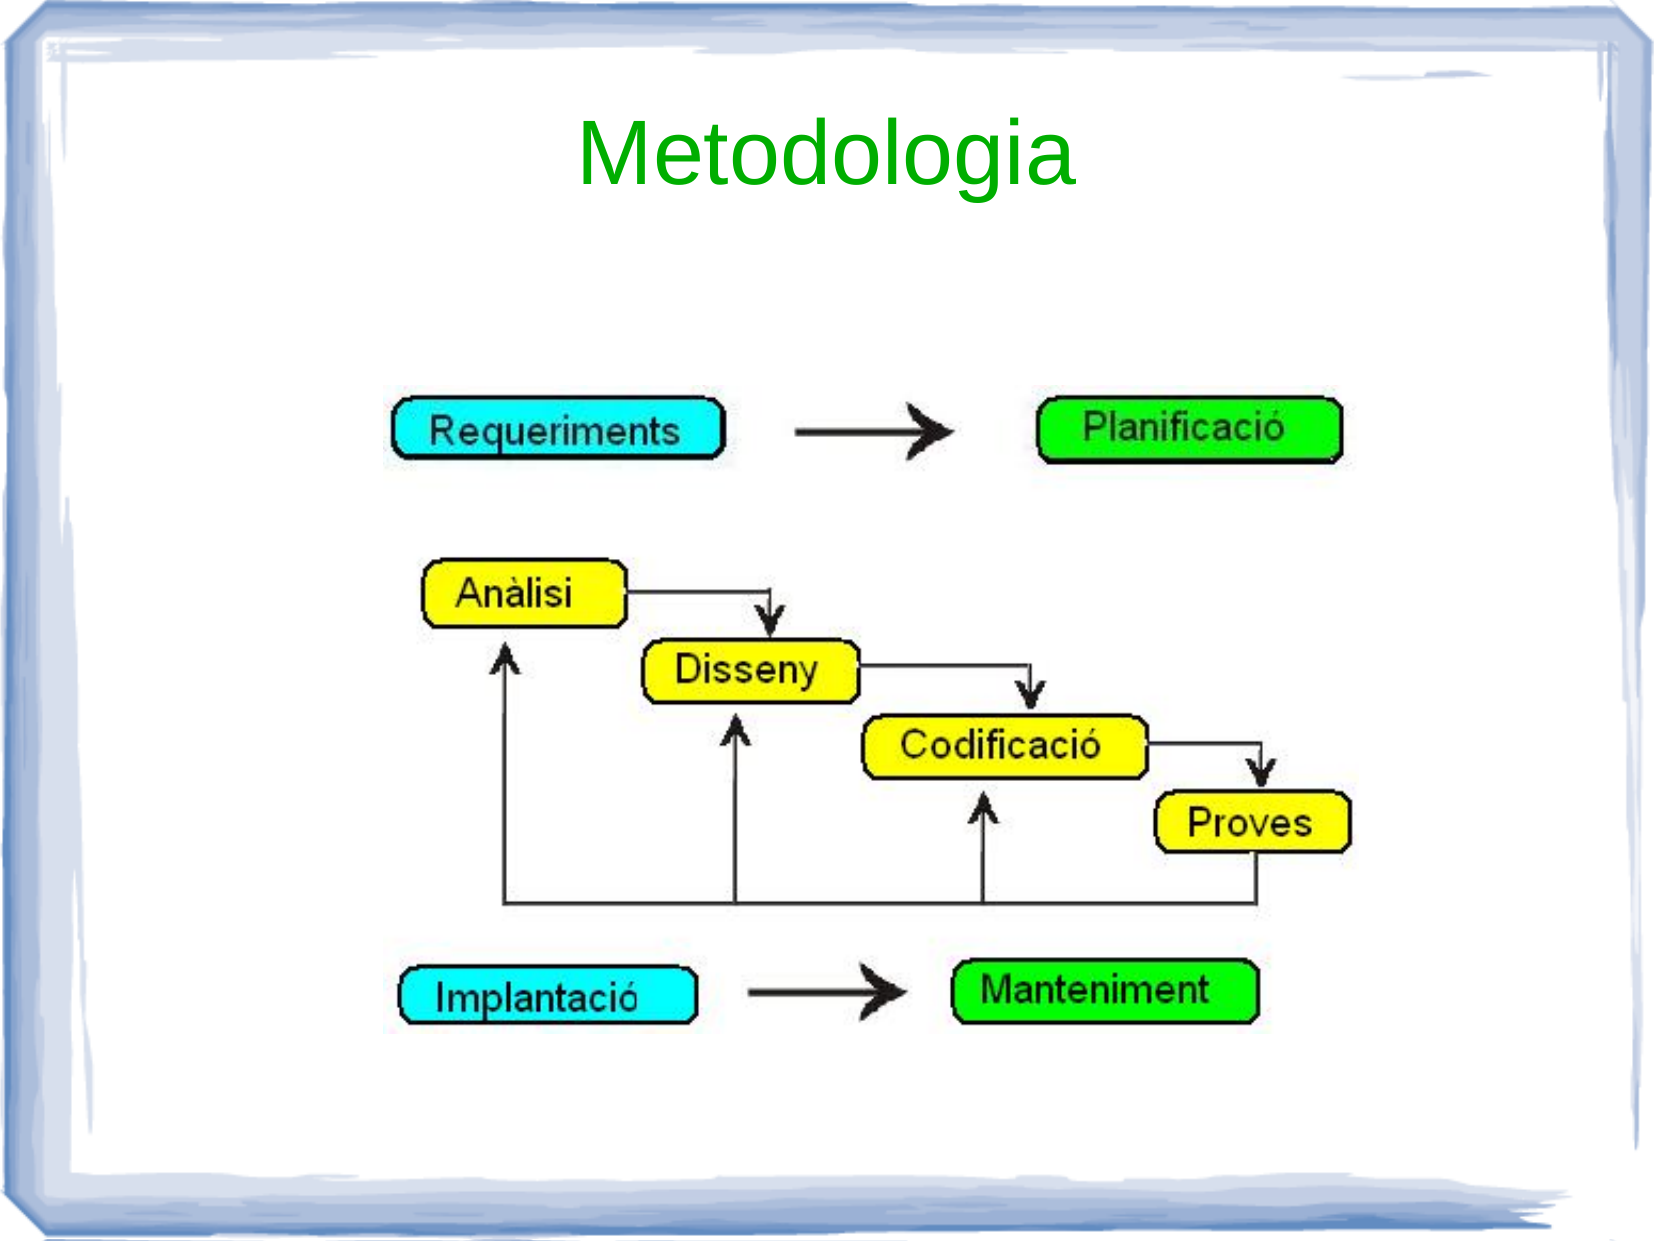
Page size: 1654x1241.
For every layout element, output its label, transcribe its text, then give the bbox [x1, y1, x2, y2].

title Metodologia [82, 56, 1571, 250]
picture [0, 0, 1654, 1241]
